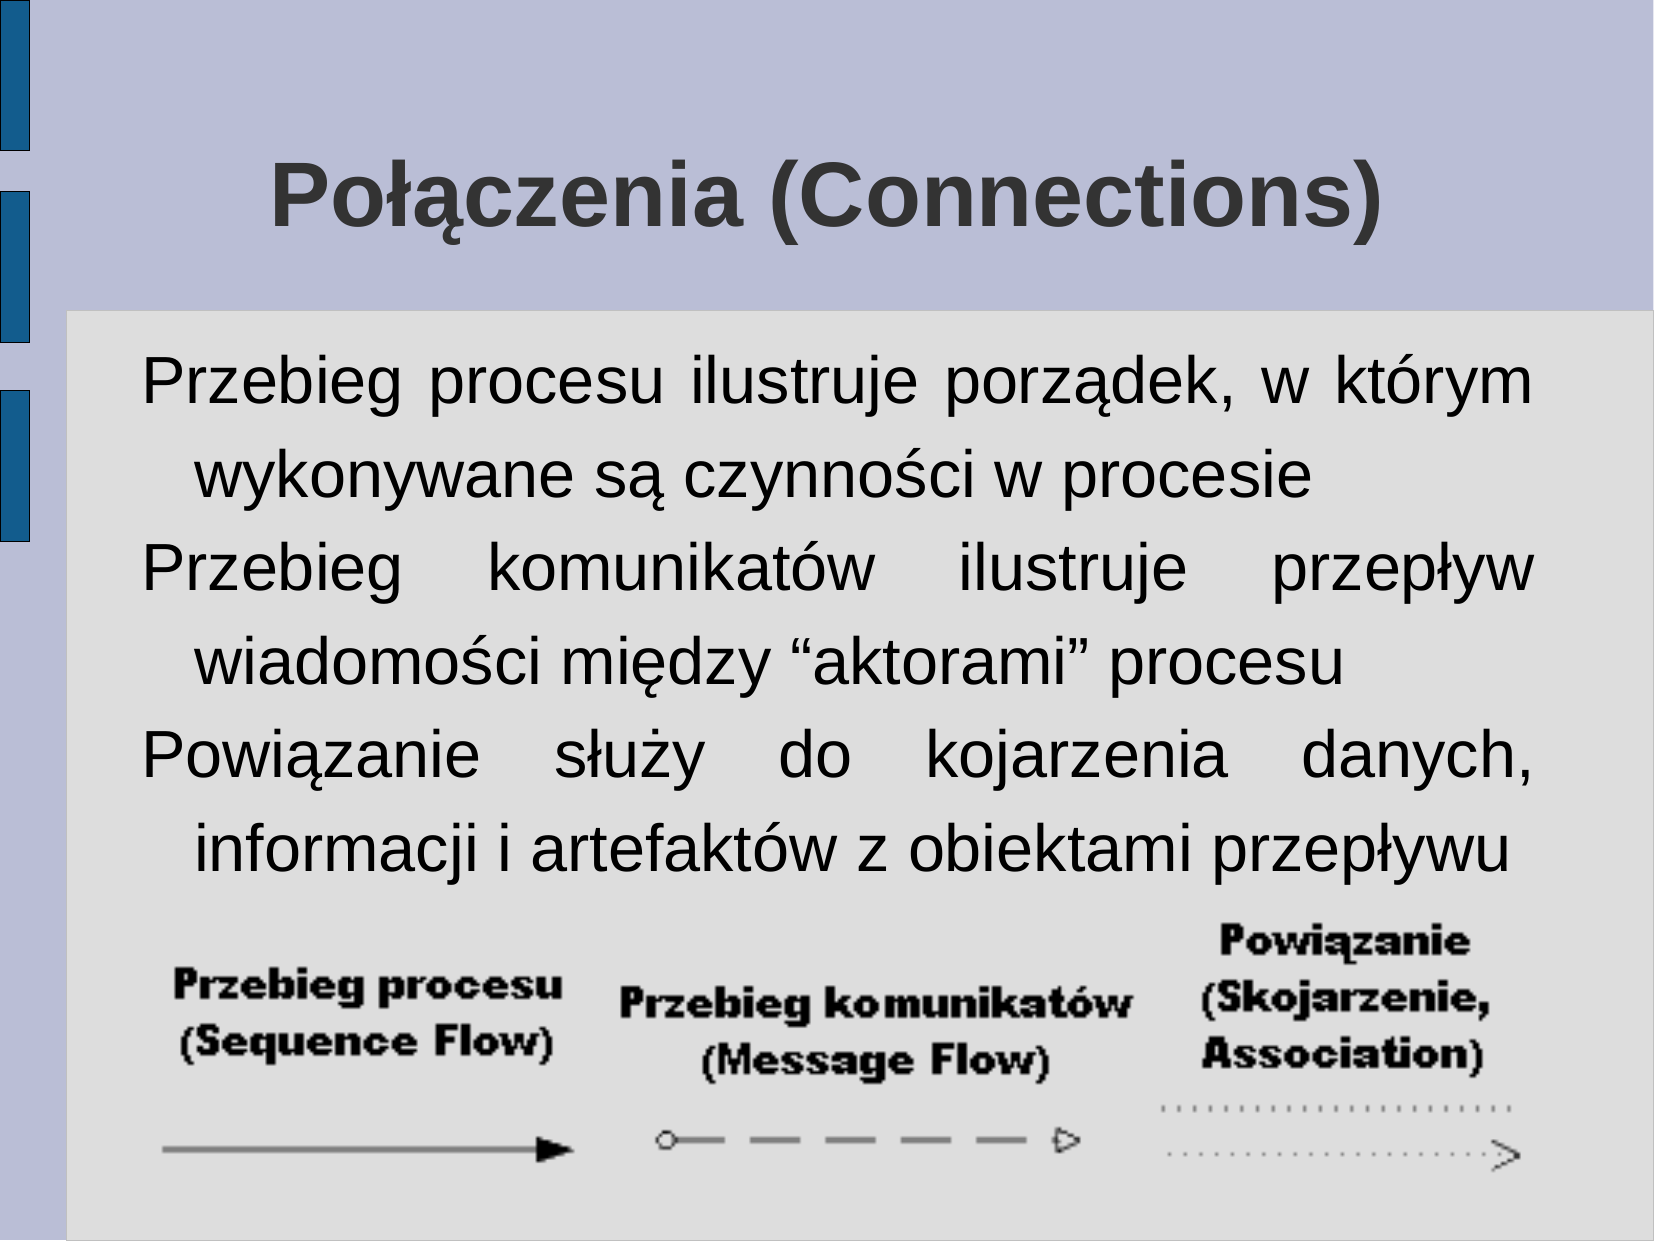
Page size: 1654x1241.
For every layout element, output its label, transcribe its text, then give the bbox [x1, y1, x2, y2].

list Przebieg procesu ilustruje porządek, w którym wykonywane są czynności w procesie Przebieg komunikatów ilustruje przepływ wiadomości między “aktorami” procesu Powiązanie służy do kojarzenia danych, informacji i artefaktów z obiektami przepływu [123, 324, 1536, 1107]
picture [154, 915, 1565, 1182]
title Połączenia (Connections) [121, 91, 1534, 299]
